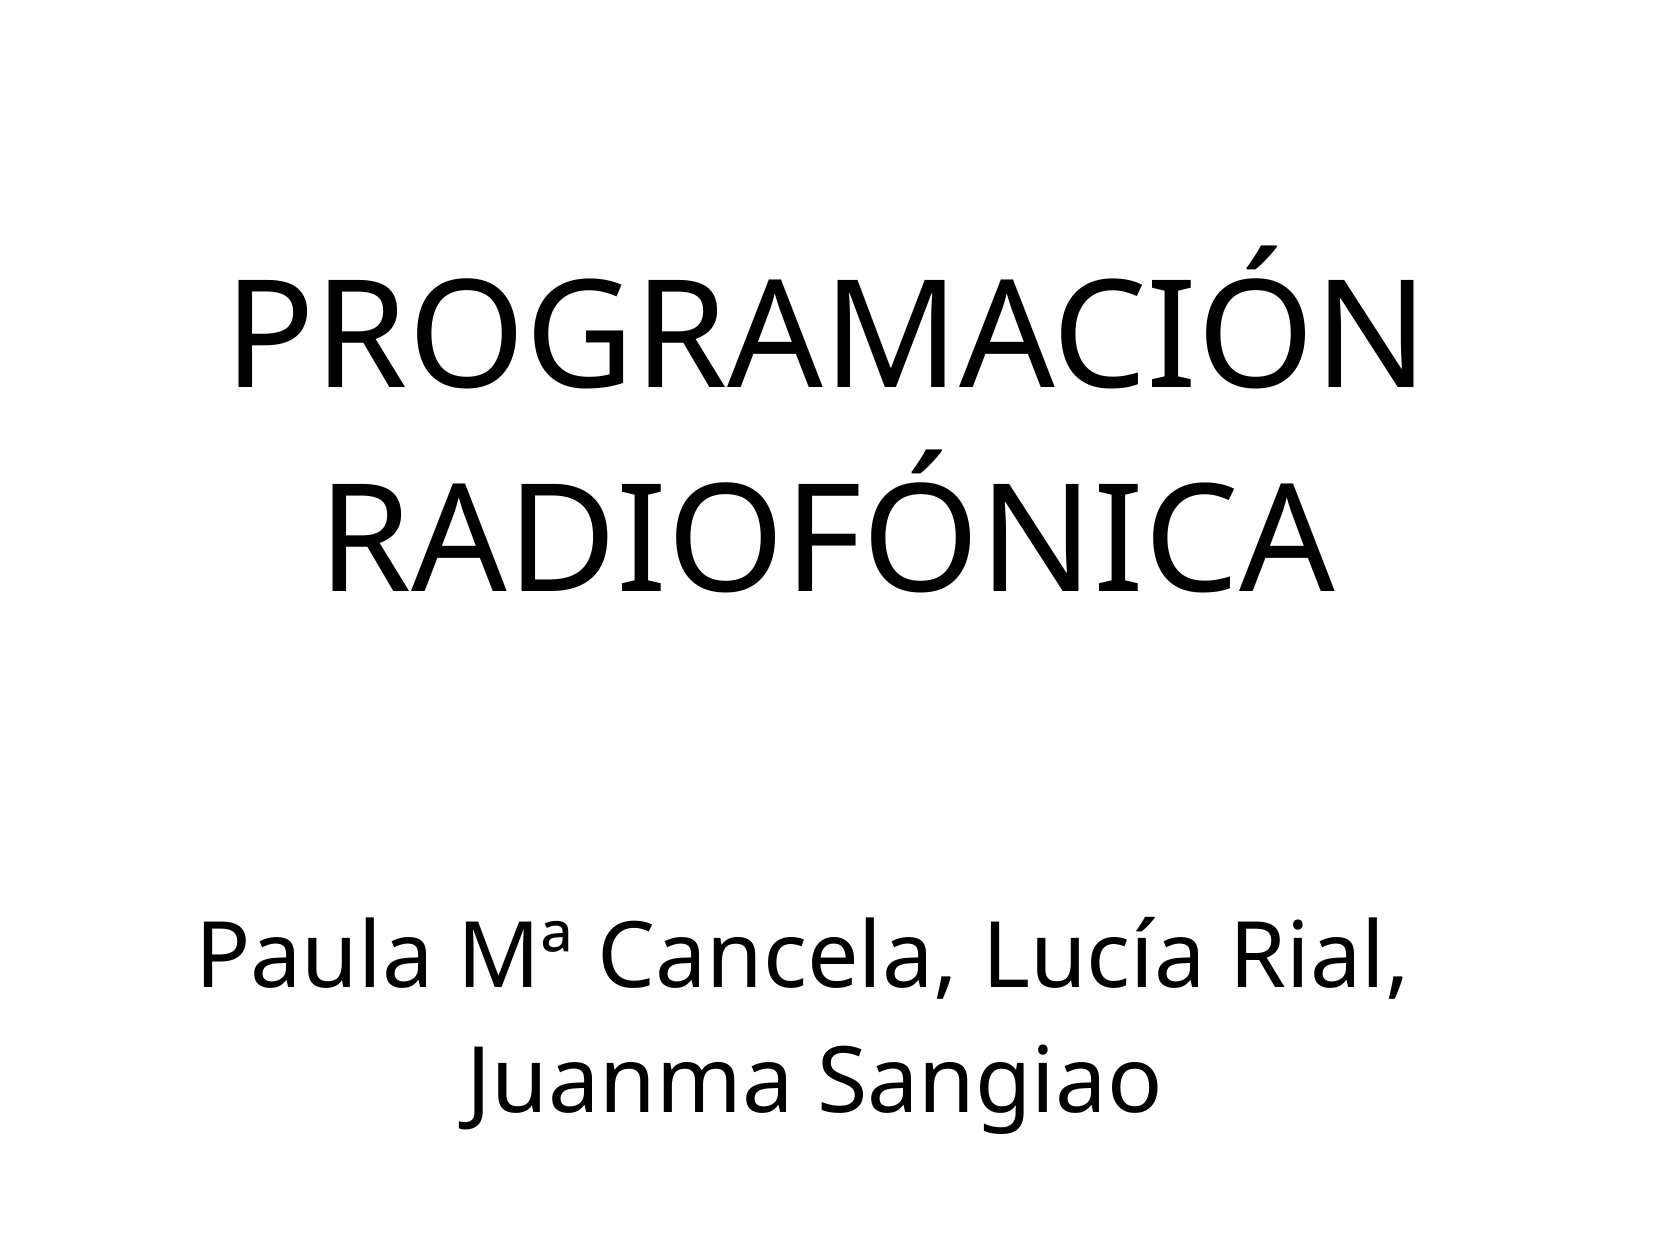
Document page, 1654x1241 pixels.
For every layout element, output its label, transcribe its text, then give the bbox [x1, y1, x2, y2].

subtitle PROGRAMACIÓN RADIOFÓNICA [82, 200, 1571, 662]
title Paula Mª Cancela, Lucía Rial, Juanma Sangiao [70, 895, 1560, 1134]
